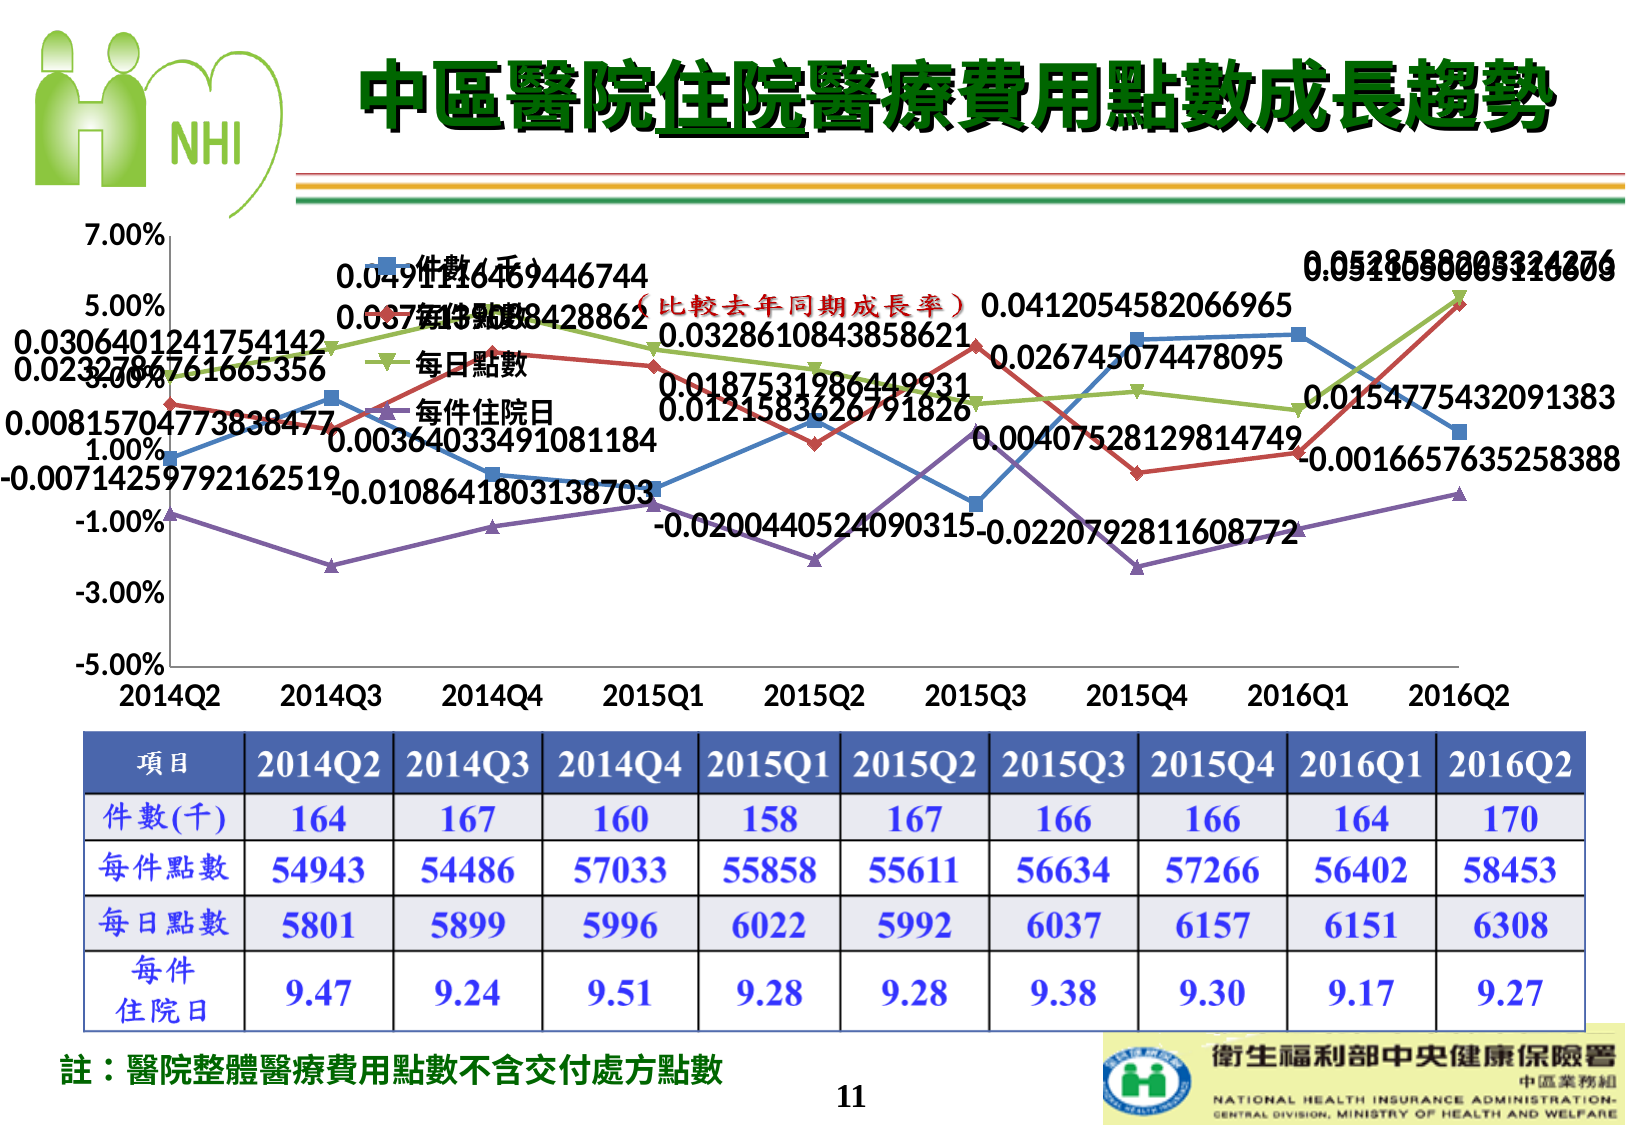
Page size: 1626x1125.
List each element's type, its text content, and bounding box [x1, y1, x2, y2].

title 中區醫院住院醫療費用點數成長趨勢 [323, 2, 1586, 183]
chart [0, 219, 1625, 717]
text_box 註：醫院整體醫療費用點數不含交付處方點數 [44, 1041, 943, 1098]
picture [83, 729, 1586, 1052]
picture [599, 278, 1002, 324]
